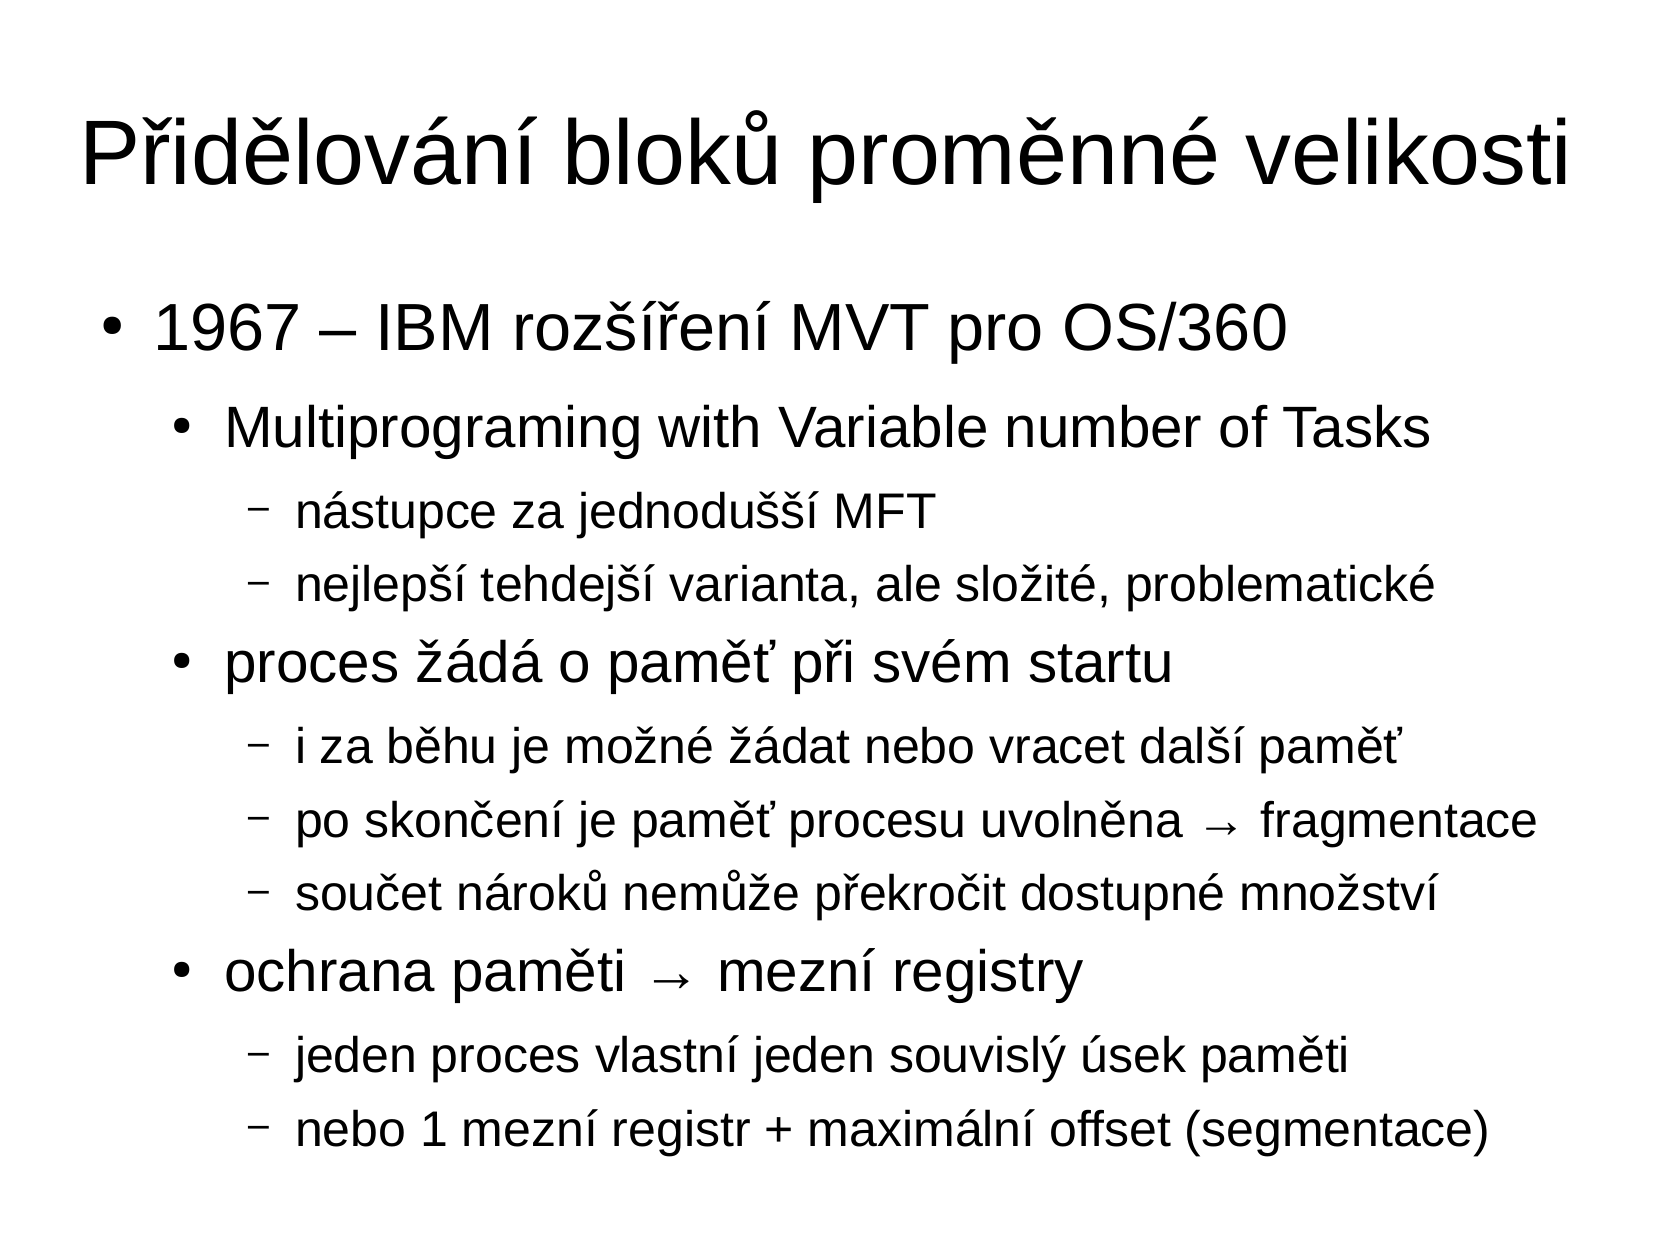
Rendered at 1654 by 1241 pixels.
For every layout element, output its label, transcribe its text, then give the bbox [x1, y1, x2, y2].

title Přidělování bloků proměnné velikosti [11, 56, 1642, 250]
list 1967 – IBM rozšíření MVT pro OS/360 Multiprograming with Variable number of Tasks nástupce za jednodušší MFT nejlepší tehdejší varianta, ale složité, problematické proces žádá o paměť při svém startu i za běhu je možné žádat nebo vracet další paměť po skončení je paměť procesu uvolněna → fragmentace součet nároků nemůže překročit dostupné množství ochrana paměti → mezní registry jeden proces vlastní jeden souvislý úsek paměti nebo 1 mezní registr + maximální offset (segmentace) [82, 290, 1571, 1157]
